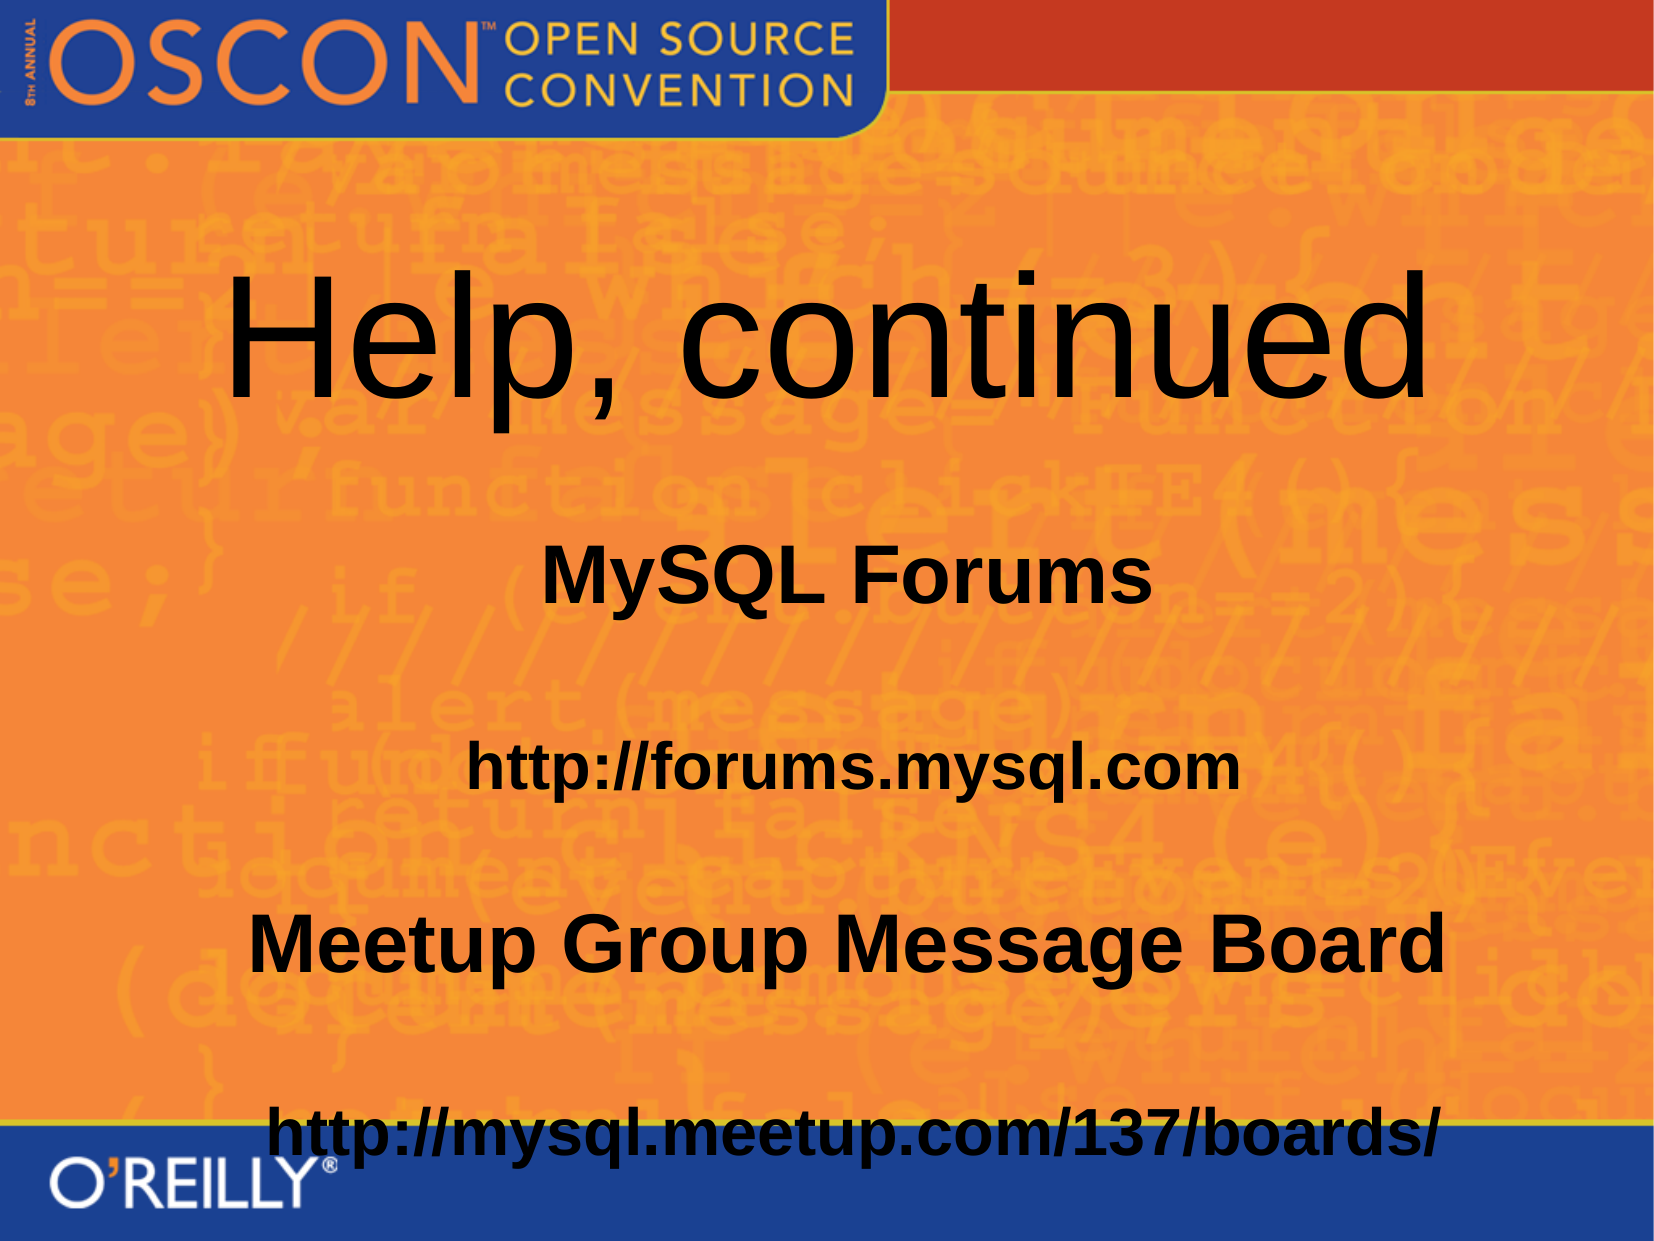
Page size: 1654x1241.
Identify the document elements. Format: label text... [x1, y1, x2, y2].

title Help, continued [121, 224, 1534, 435]
list MySQL Forums http://forums.mysql.com Meetup Group Message Board http://mysql.meetup.com/137/boards/ [112, 528, 1576, 1241]
picture [0, 0, 1654, 1241]
